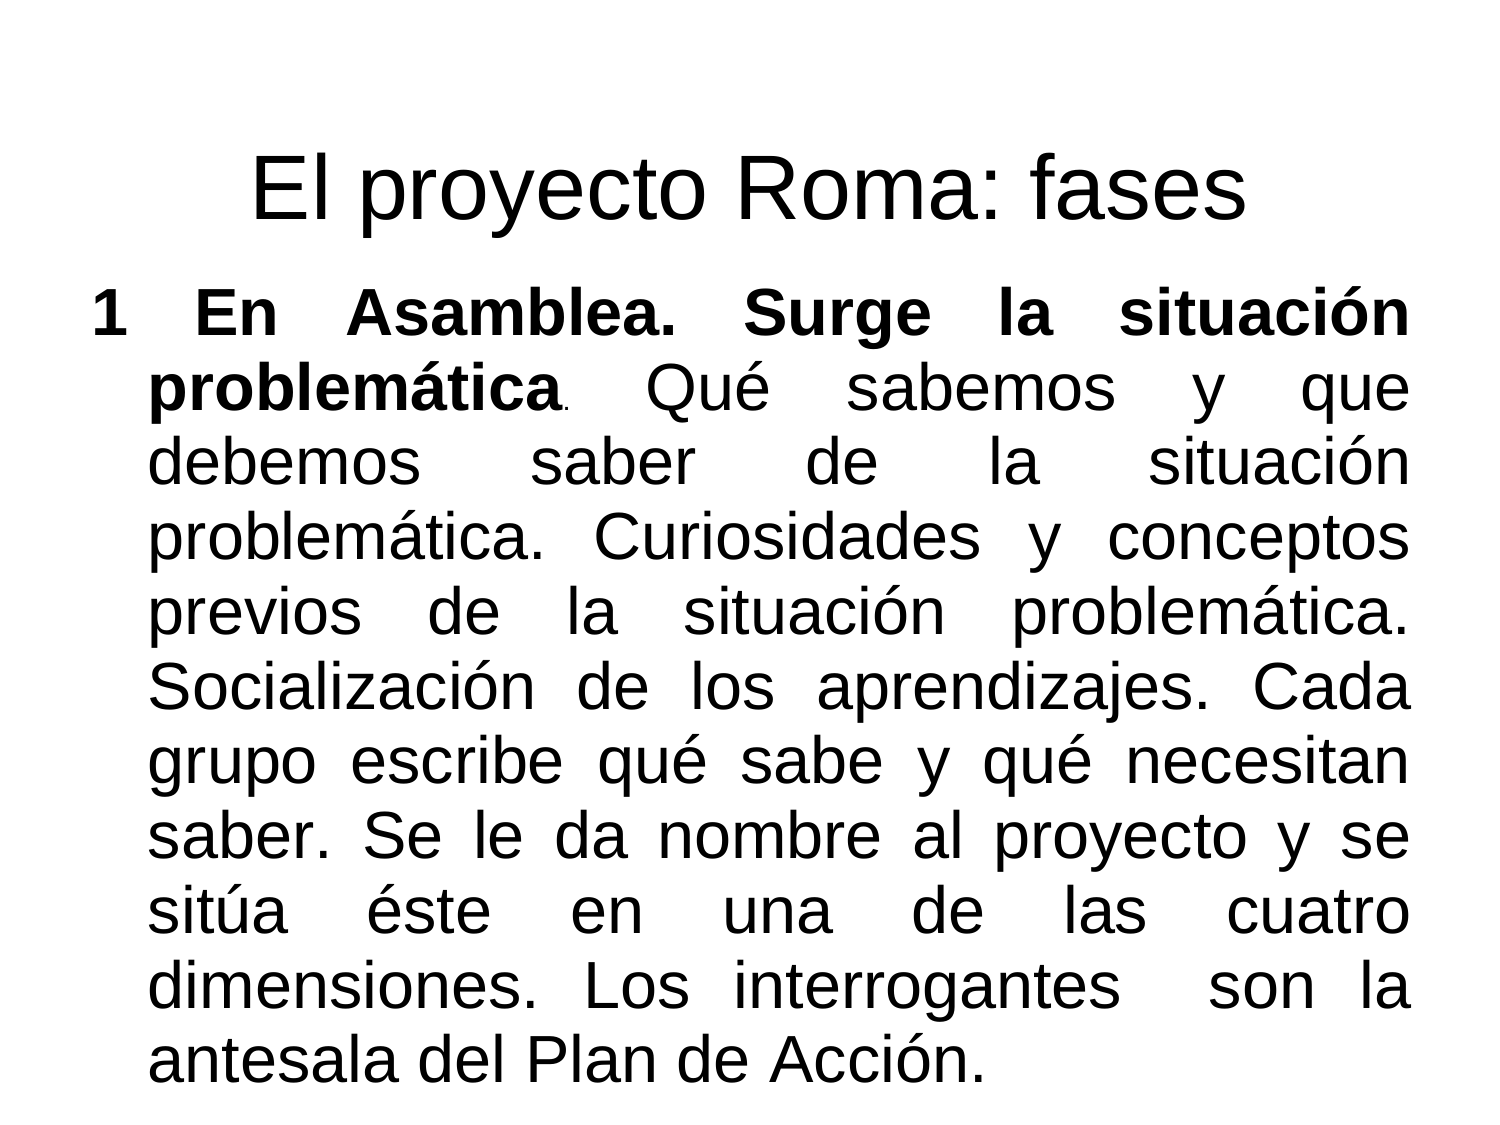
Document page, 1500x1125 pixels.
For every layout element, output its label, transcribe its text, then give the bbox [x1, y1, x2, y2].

list 1 En Asamblea. Surge la situación problemática. Qué sabemos y que debemos saber de la situación problemática. Curiosidades y conceptos previos de la situación problemática. Socialización de los aprendizajes. Cada grupo escribe qué sabe y qué necesitan saber. Se le da nombre al proyecto y se sitúa éste en una de las cuatro dimensiones. Los interrogantes son la antesala del Plan de Acción. [76, 267, 1427, 1125]
title El proyecto Roma: fases [75, 75, 1426, 301]
